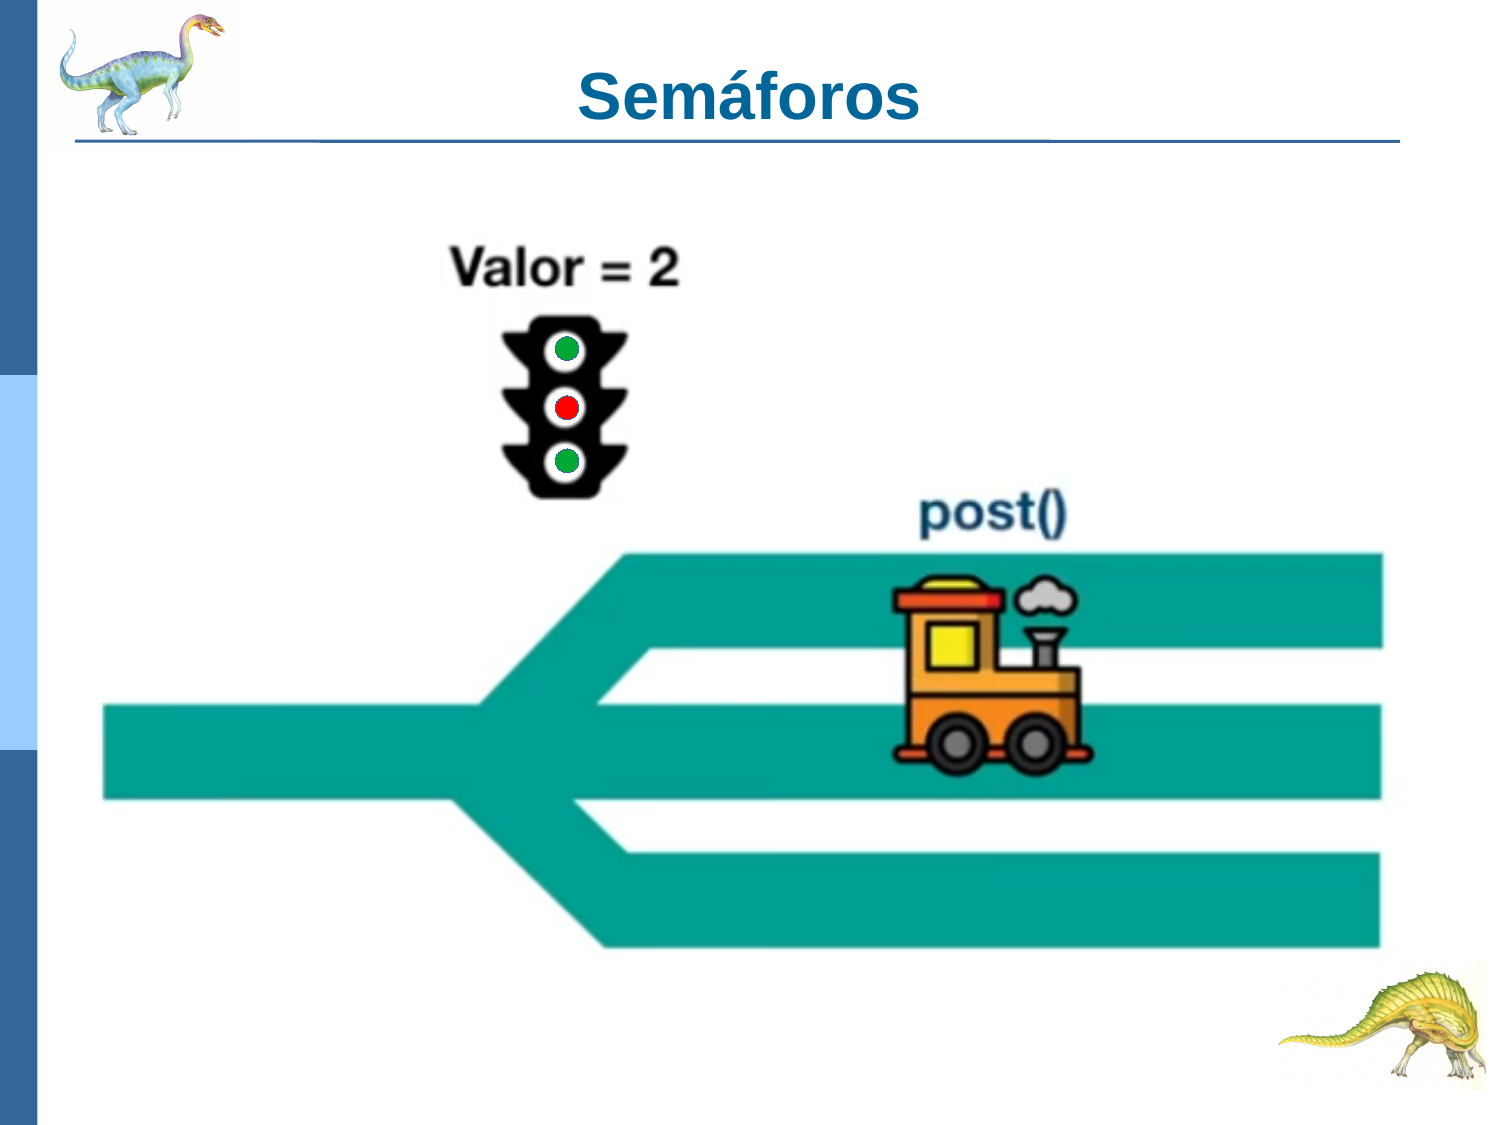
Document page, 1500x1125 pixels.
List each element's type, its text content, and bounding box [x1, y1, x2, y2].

text_box Semáforos [75, 45, 1426, 141]
text_box [555, 395, 579, 420]
picture [46, 0, 243, 149]
text_box [555, 336, 579, 361]
picture [92, 212, 1486, 1090]
text_box [555, 448, 579, 473]
